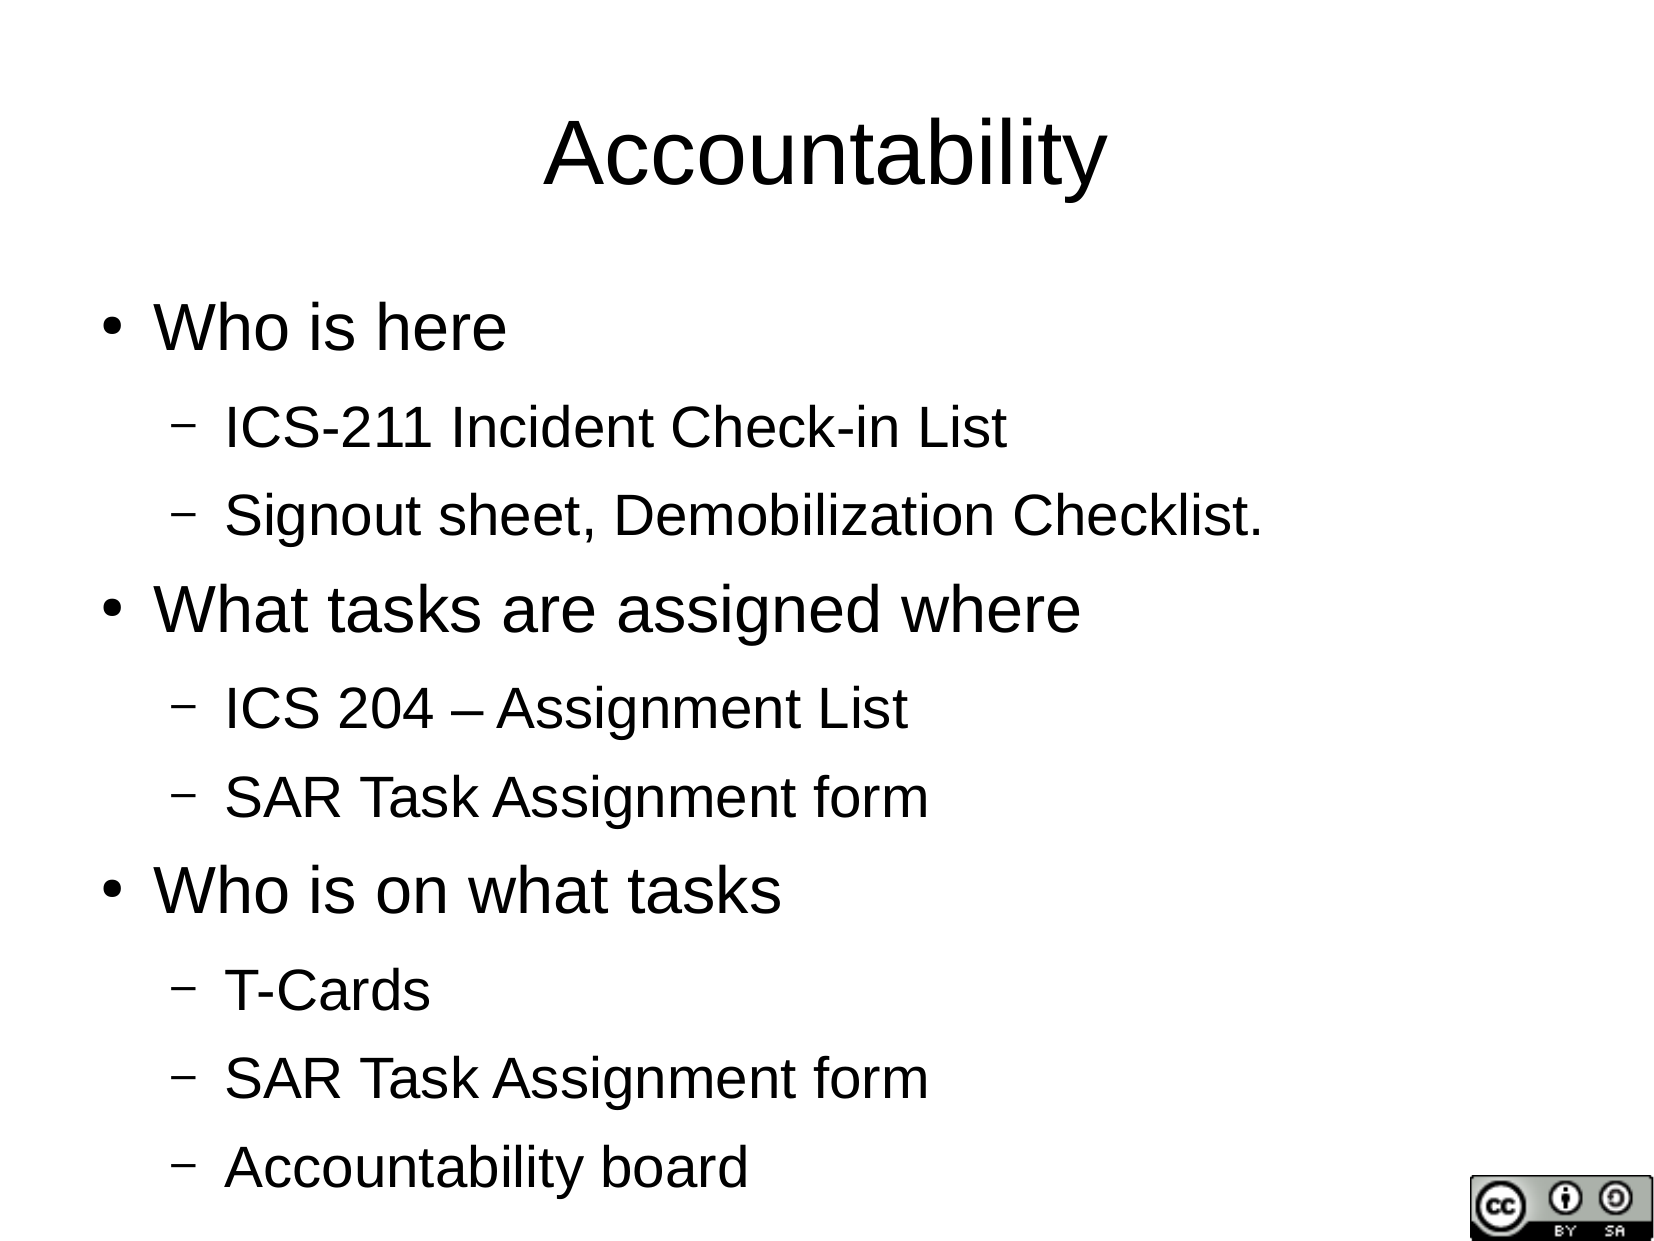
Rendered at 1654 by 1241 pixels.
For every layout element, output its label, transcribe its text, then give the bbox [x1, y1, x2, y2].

picture [1470, 1175, 1654, 1241]
title Accountability [82, 49, 1571, 257]
list Who is here ICS-211 Incident Check-in List Signout sheet, Demobilization Checklist. What tasks are assigned where ICS 204 – Assignment List SAR Task Assignment form Who is on what tasks T-Cards SAR Task Assignment form Accountability board [82, 290, 1571, 1227]
